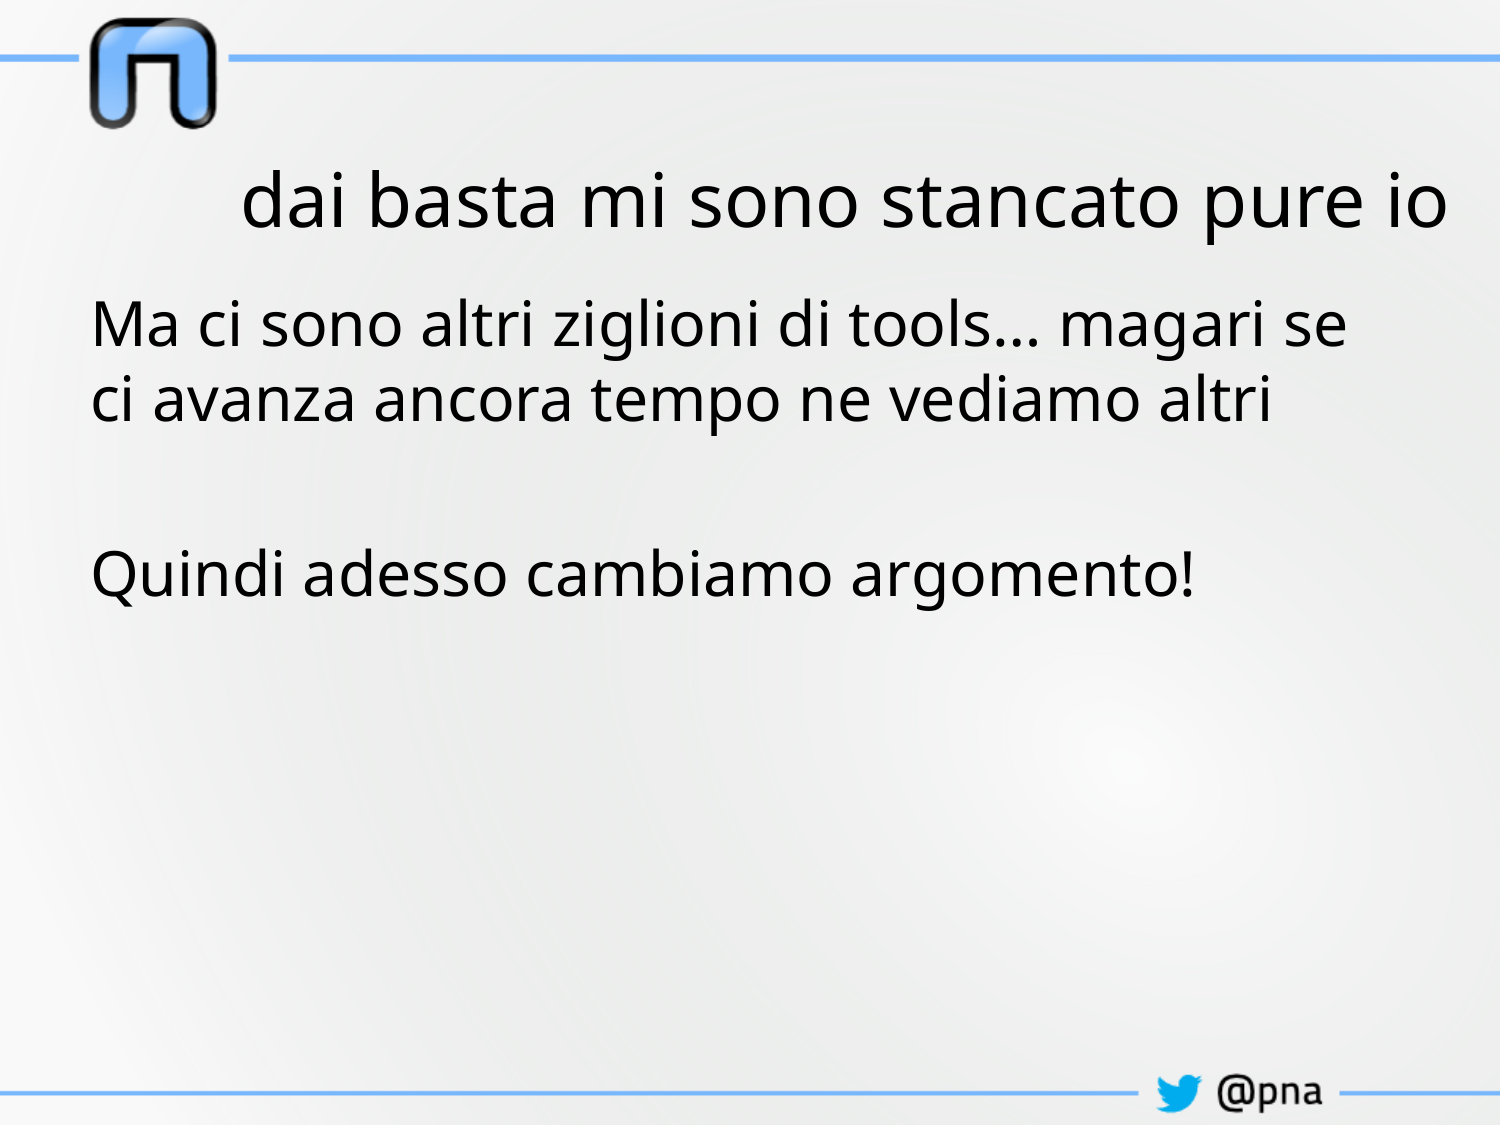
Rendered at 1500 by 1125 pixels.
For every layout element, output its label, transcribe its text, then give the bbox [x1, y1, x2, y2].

title dai basta mi sono stancato pure io [225, 70, 1469, 258]
list Ma ci sono altri ziglioni di tools… magari se ci avanza ancora tempo ne vediamo altri Quindi adesso cambiamo argomento! [75, 269, 1425, 1063]
picture [0, 0, 1500, 1125]
